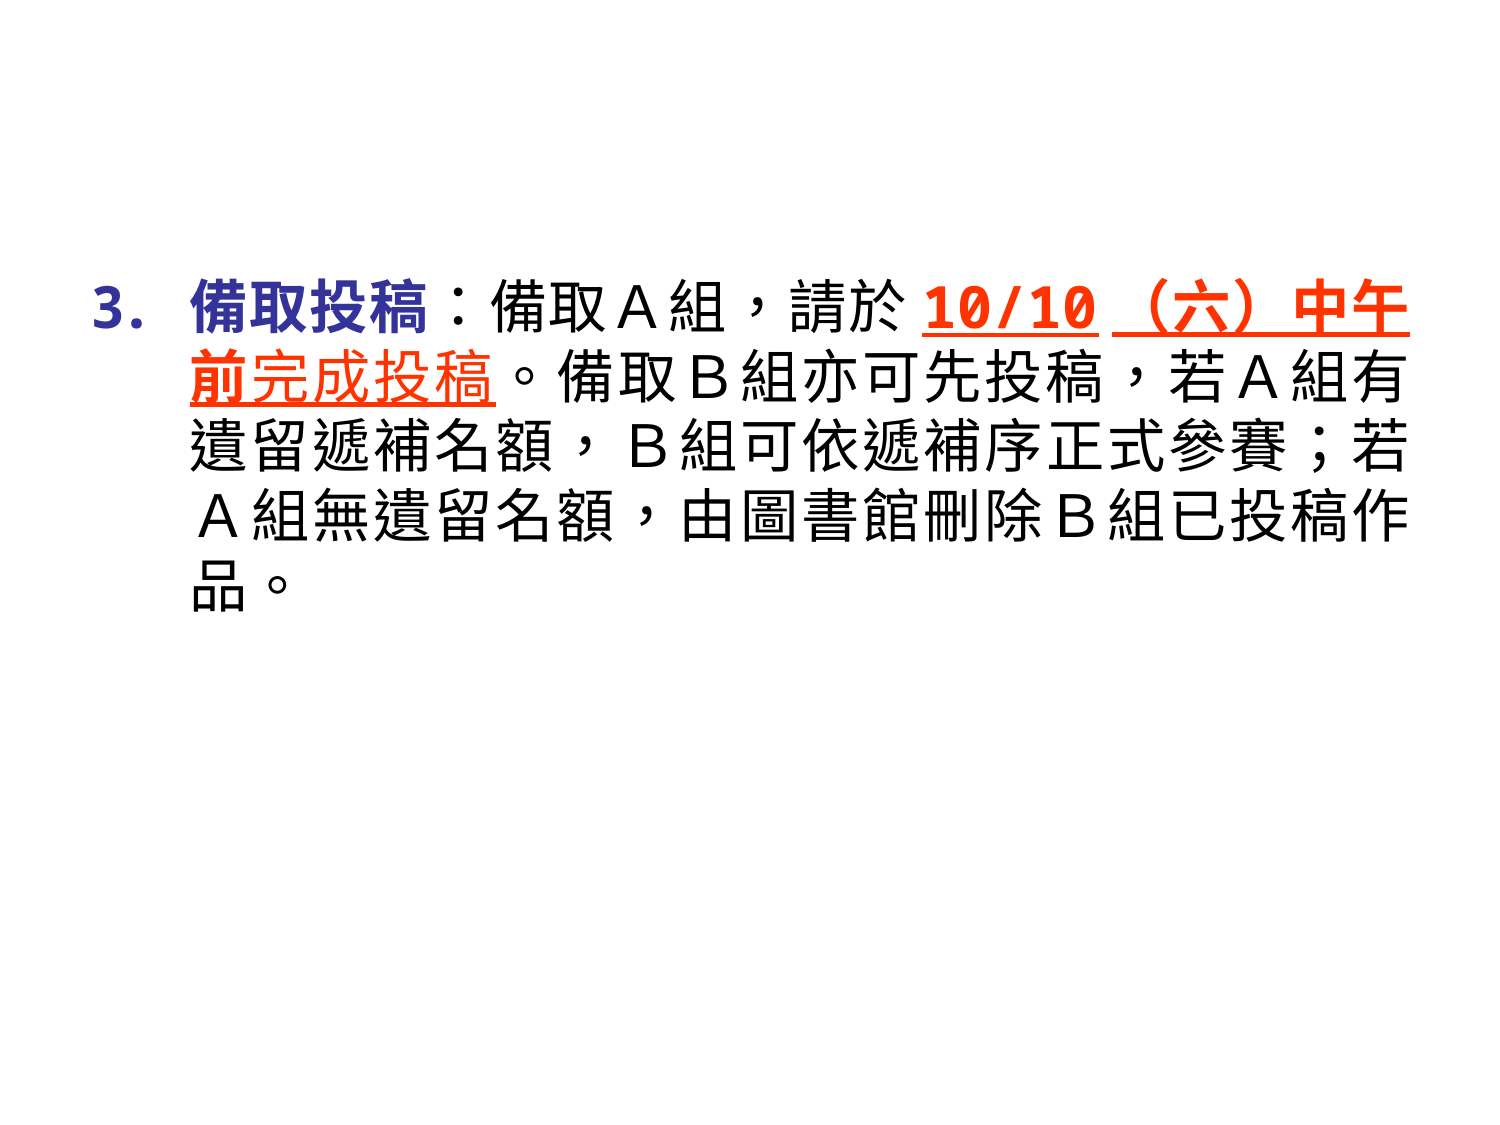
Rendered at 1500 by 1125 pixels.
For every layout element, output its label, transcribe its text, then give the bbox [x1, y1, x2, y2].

list 備取投稿：備取Ａ組，請於10/10（六）中午前完成投稿。備取Ｂ組亦可先投稿，若Ａ組有遺留遞補名額，Ｂ組可依遞補序正式參賽；若Ａ組無遺留名額，由圖書館刪除Ｂ組已投稿作品。 [75, 262, 1426, 1005]
